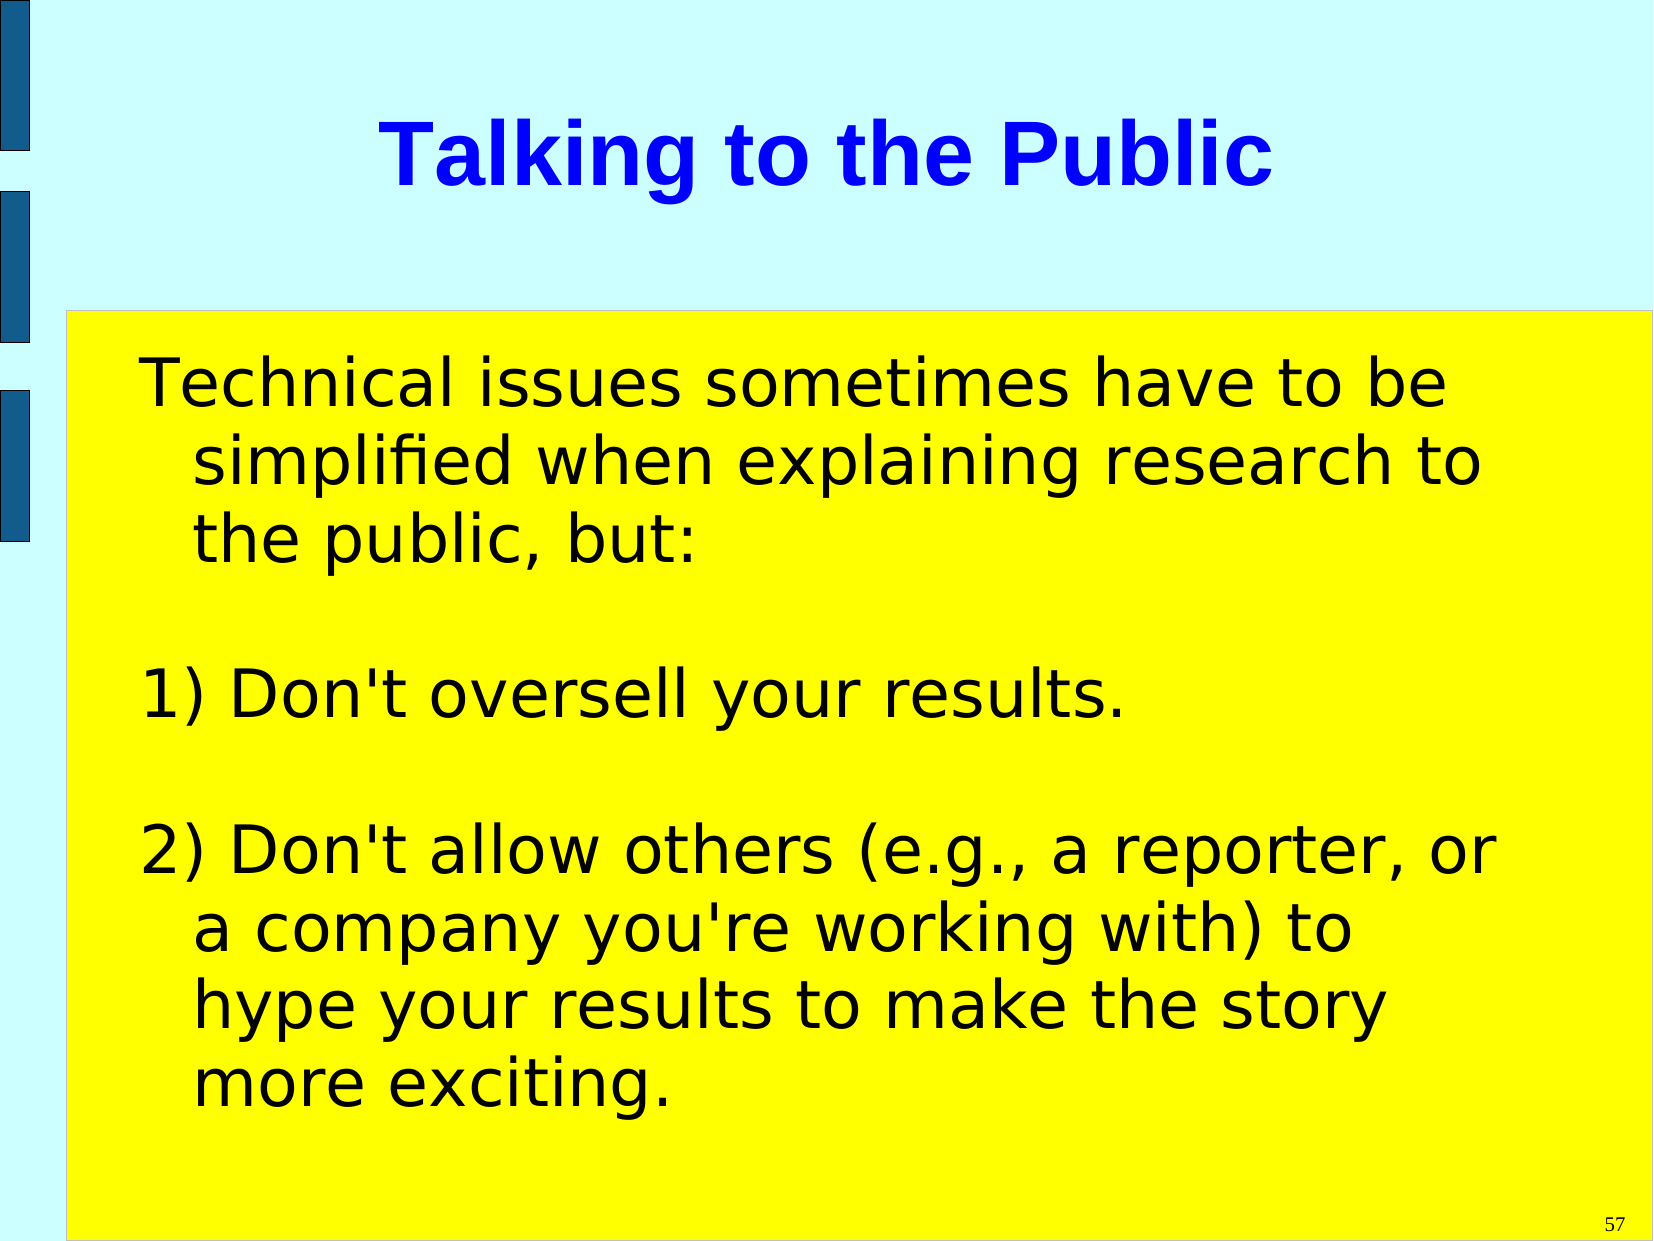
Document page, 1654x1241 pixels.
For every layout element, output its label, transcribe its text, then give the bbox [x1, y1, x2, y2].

list Technical issues sometimes have to be simplified when explaining research to the public, but: 1) Don't oversell your results. 2) Don't allow others (e.g., a reporter, or a company you're working with) to hype your results to make the story more exciting. [121, 344, 1534, 1127]
title Talking to the Public [121, 49, 1534, 258]
